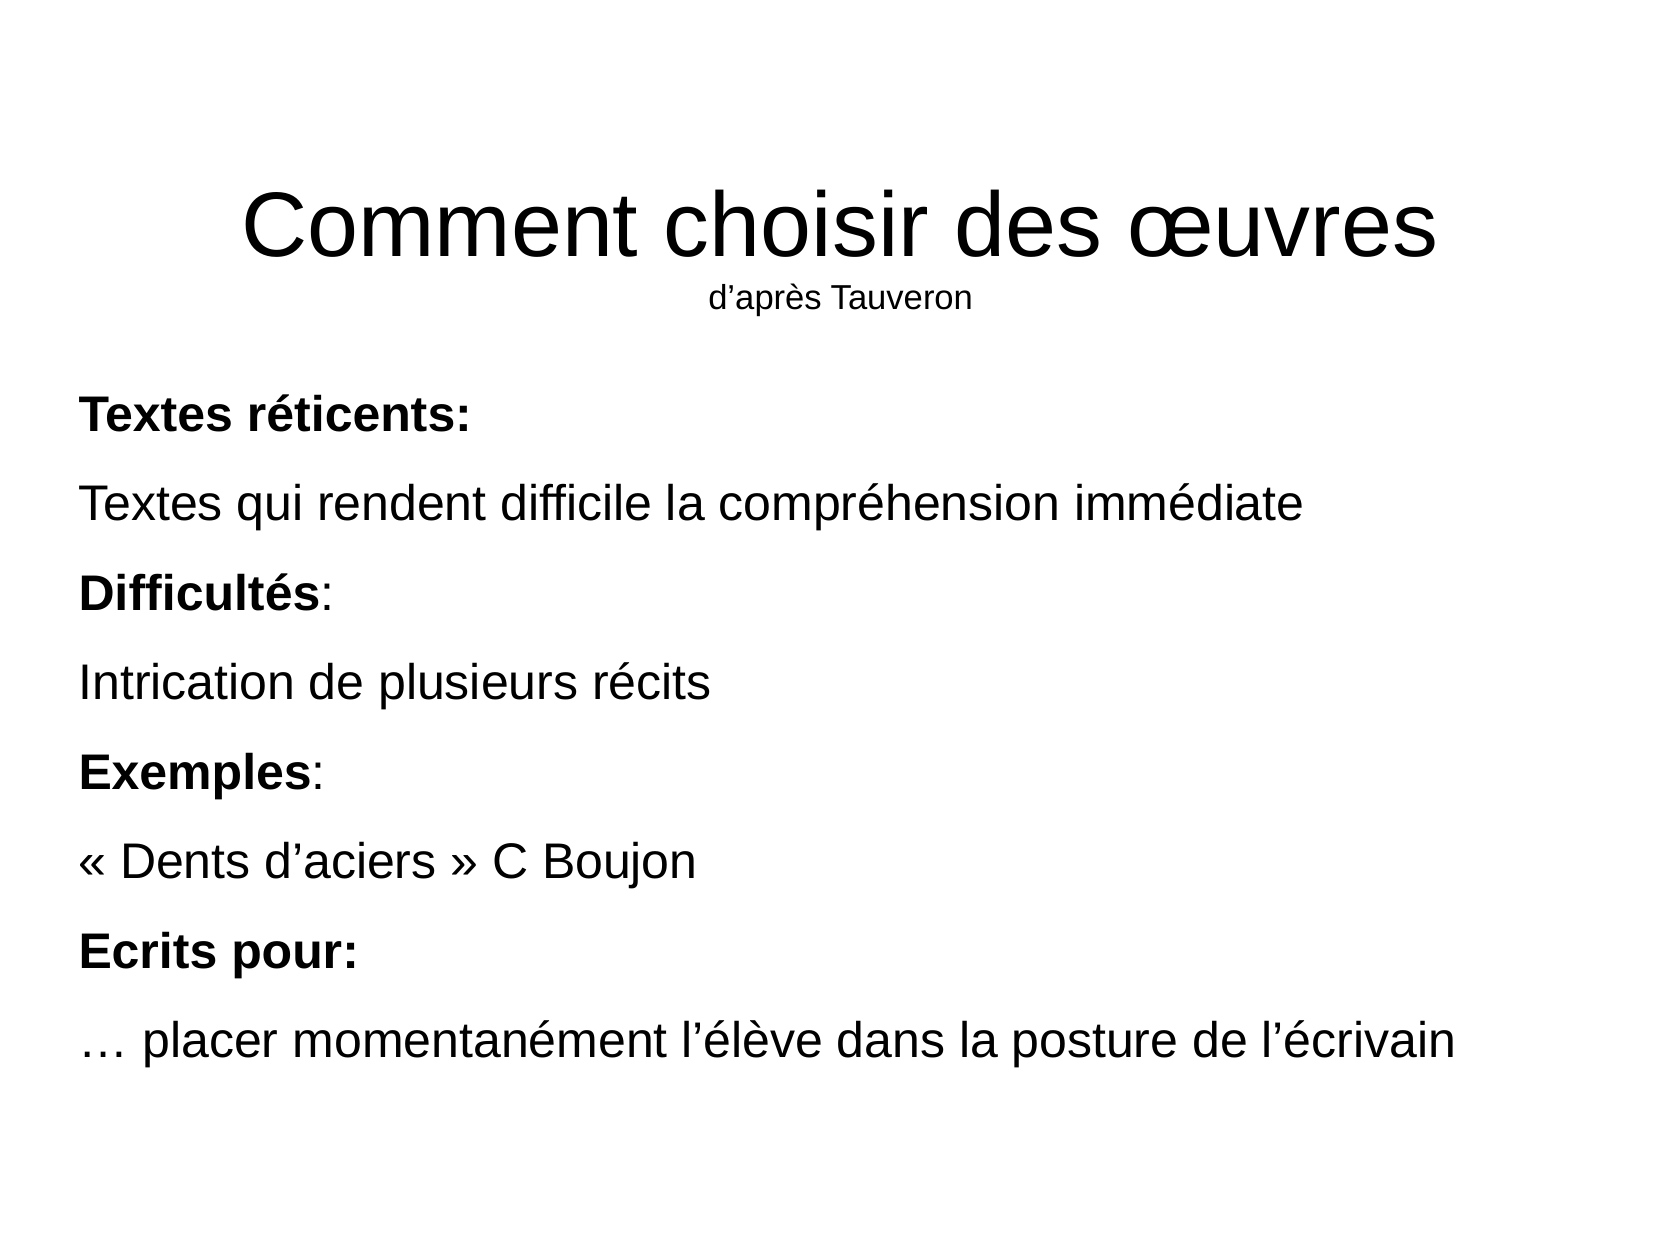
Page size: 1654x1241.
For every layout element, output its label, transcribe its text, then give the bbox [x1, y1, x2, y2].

title Comment choisir des œuvres d’après Tauveron [151, 165, 1530, 298]
list Textes réticents: Textes qui rendent difficile la compréhension immédiate Difficultés: Intrication de plusieurs récits Exemples: « Dents d’aciers » C Boujon Ecrits pour: … placer momentanément l’élève dans la posture de l’écrivain [78, 381, 1603, 1154]
